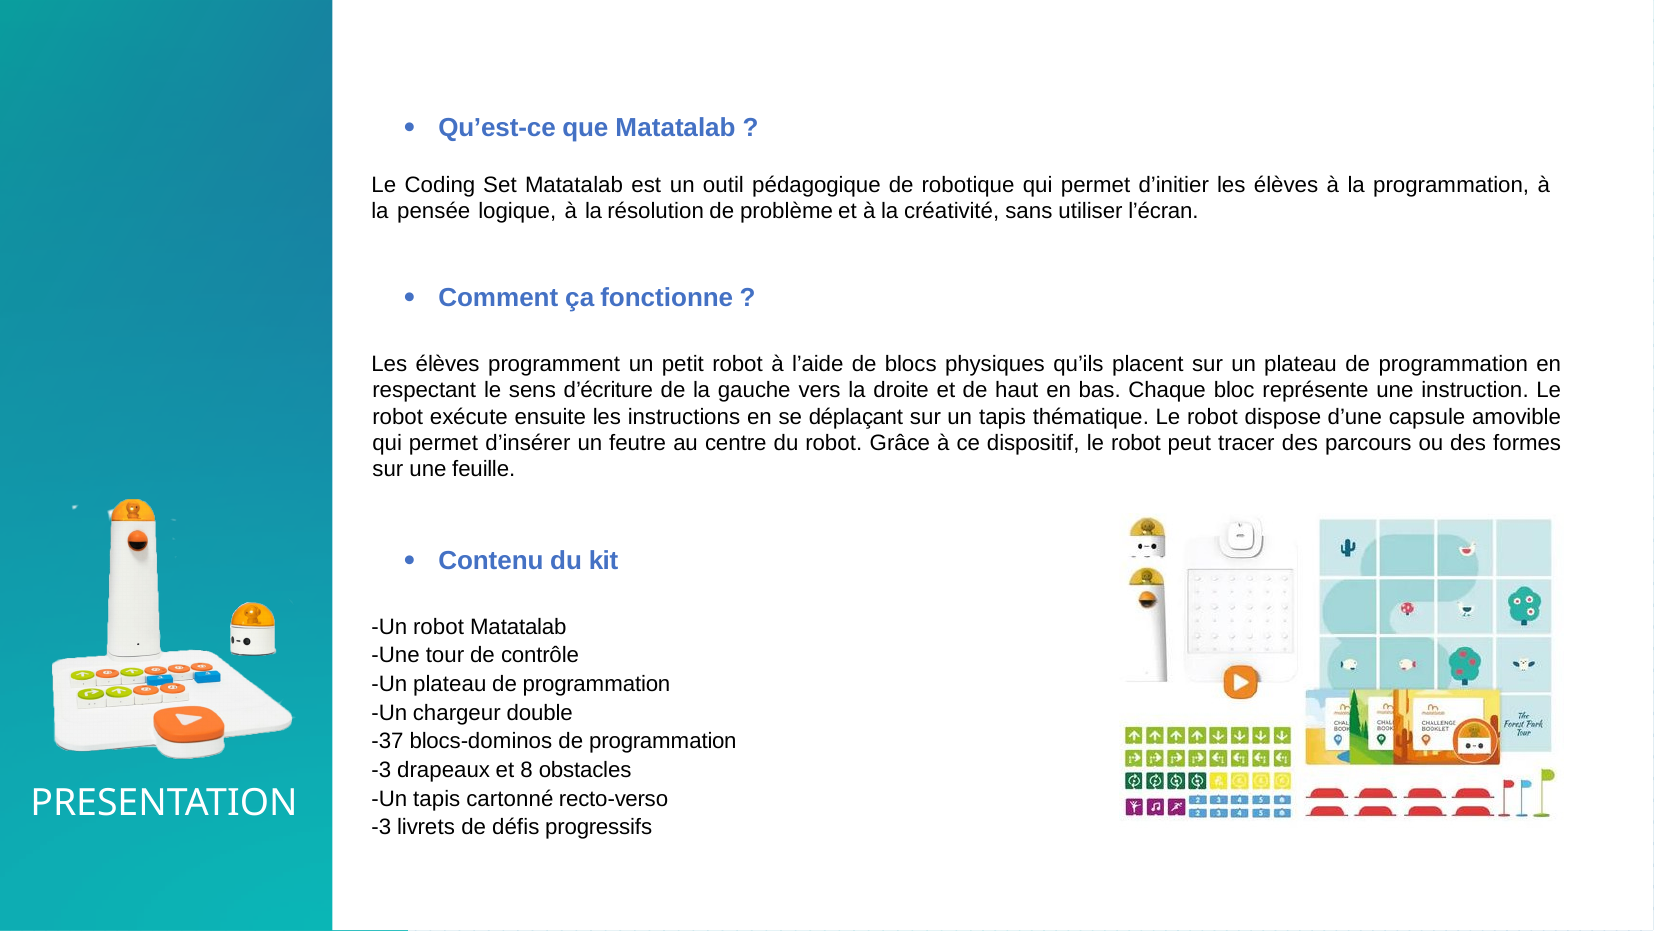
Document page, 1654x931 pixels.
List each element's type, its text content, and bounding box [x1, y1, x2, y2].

picture [29, 496, 296, 764]
text_box [0, 0, 1654, 931]
picture [357, 101, 1575, 854]
text_box PRESENTATION [0, 742, 329, 859]
